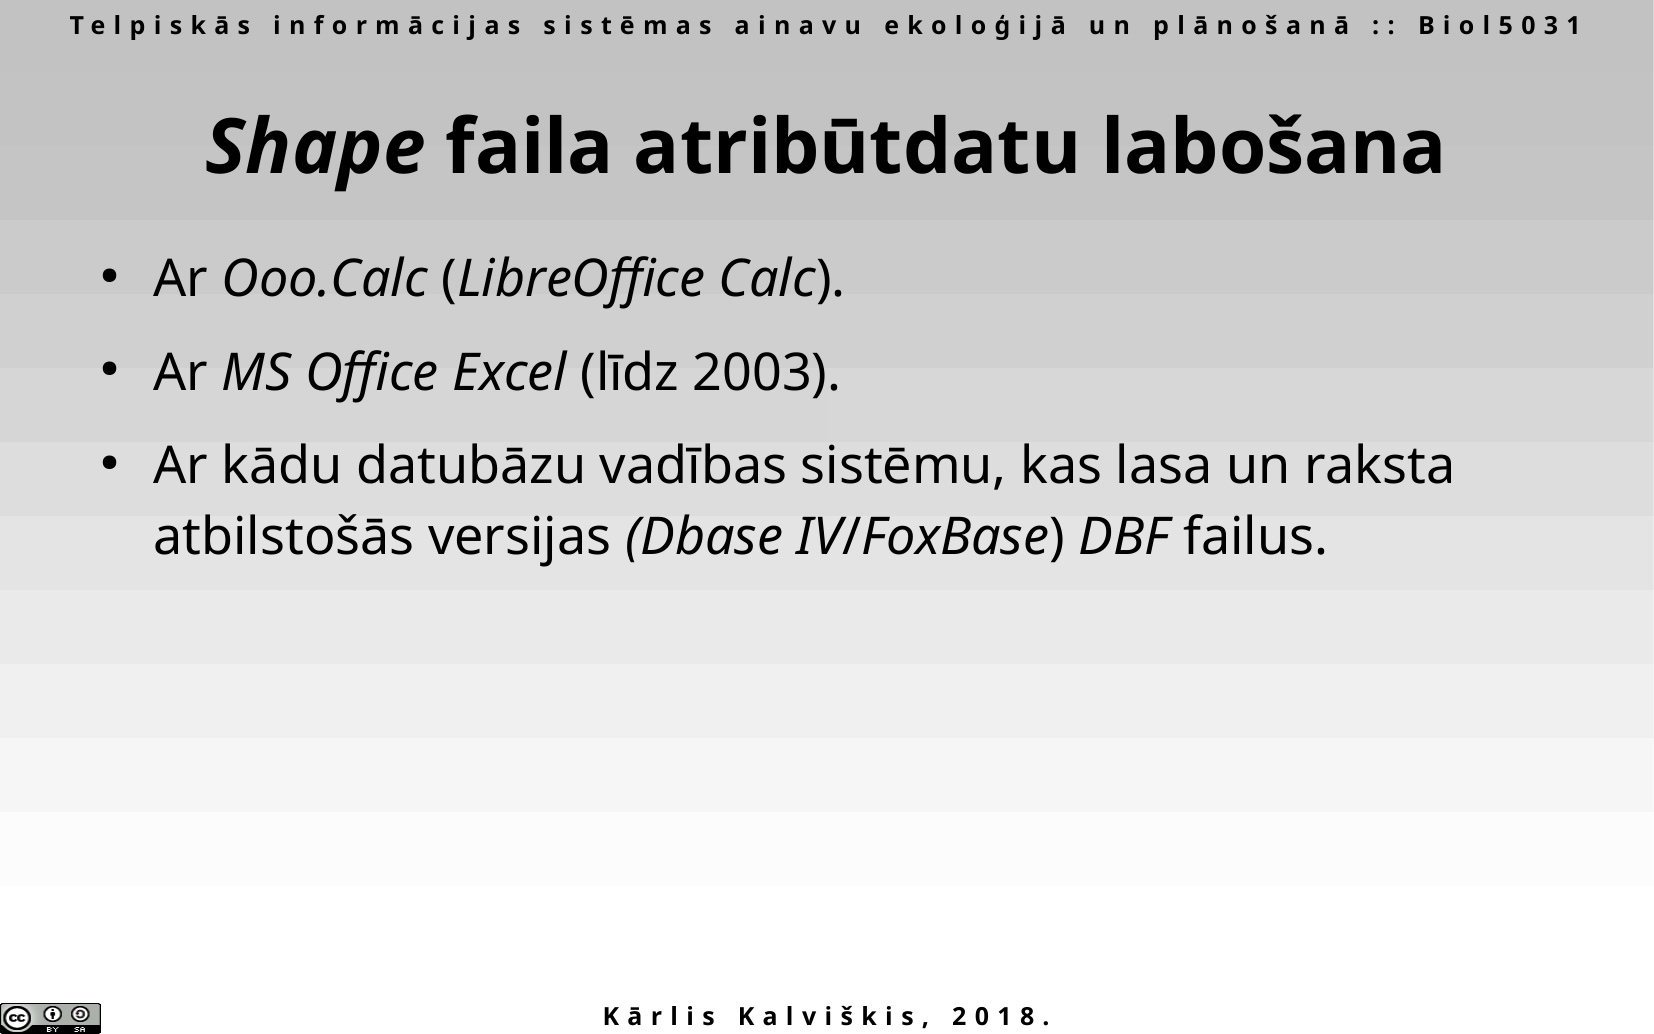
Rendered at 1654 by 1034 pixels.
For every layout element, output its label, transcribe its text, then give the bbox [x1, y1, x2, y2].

list Ar Ooo.Calc (LibreOffice Calc). Ar MS Office Excel (līdz 2003). Ar kādu datubāzu vadības sistēmu, kas lasa un raksta atbilstošās versijas (Dbase IV/FoxBase) DBF failus. [82, 241, 1571, 915]
title Shape faila atribūtdatu labošana [29, 47, 1625, 241]
picture [0, 0, 1654, 1034]
